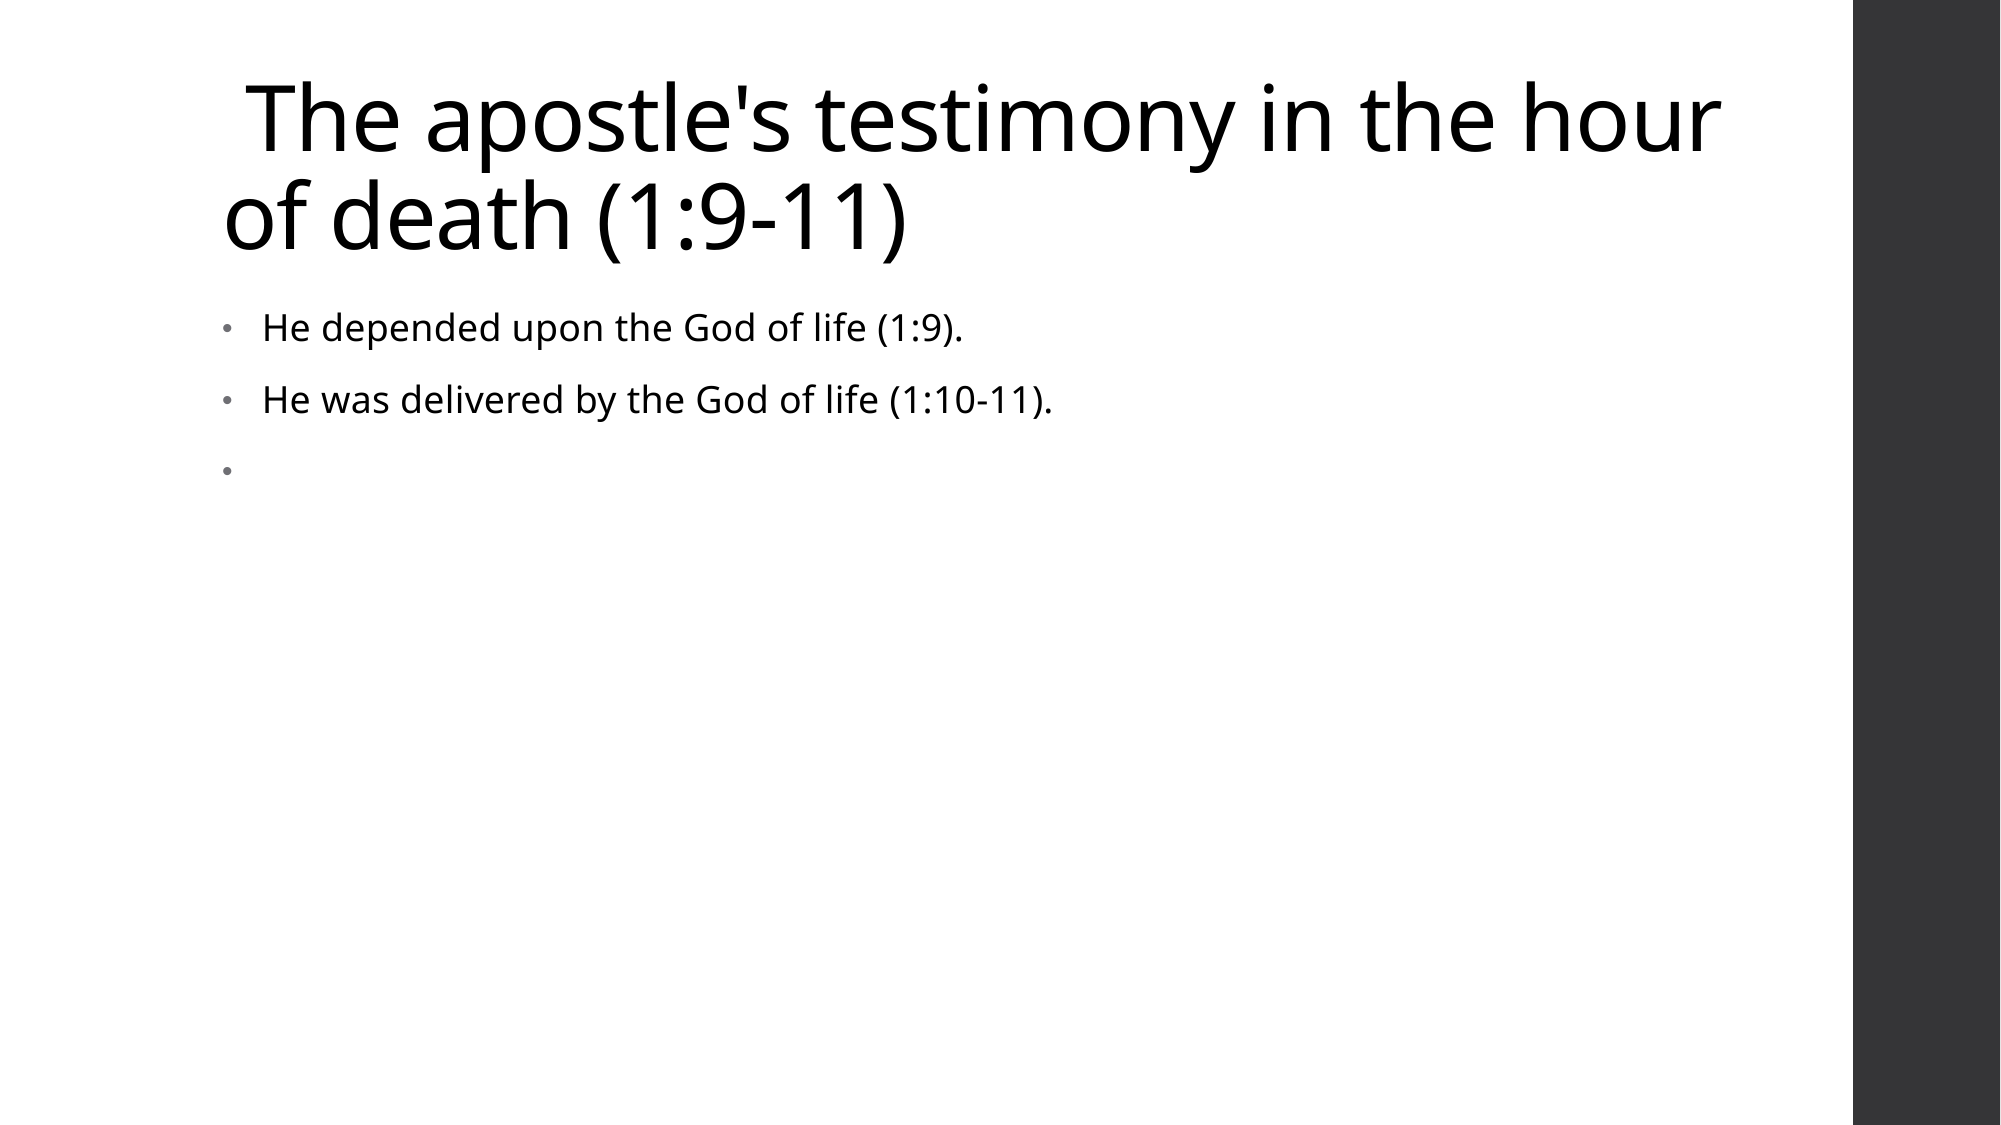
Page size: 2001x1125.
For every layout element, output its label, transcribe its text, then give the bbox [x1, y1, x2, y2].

title The apostle's testimony in the hour of death (1:9-11) [206, 60, 1797, 278]
list He depended upon the God of life (1:9). He was delivered by the God of life (1:10-11). [206, 299, 1617, 1014]
